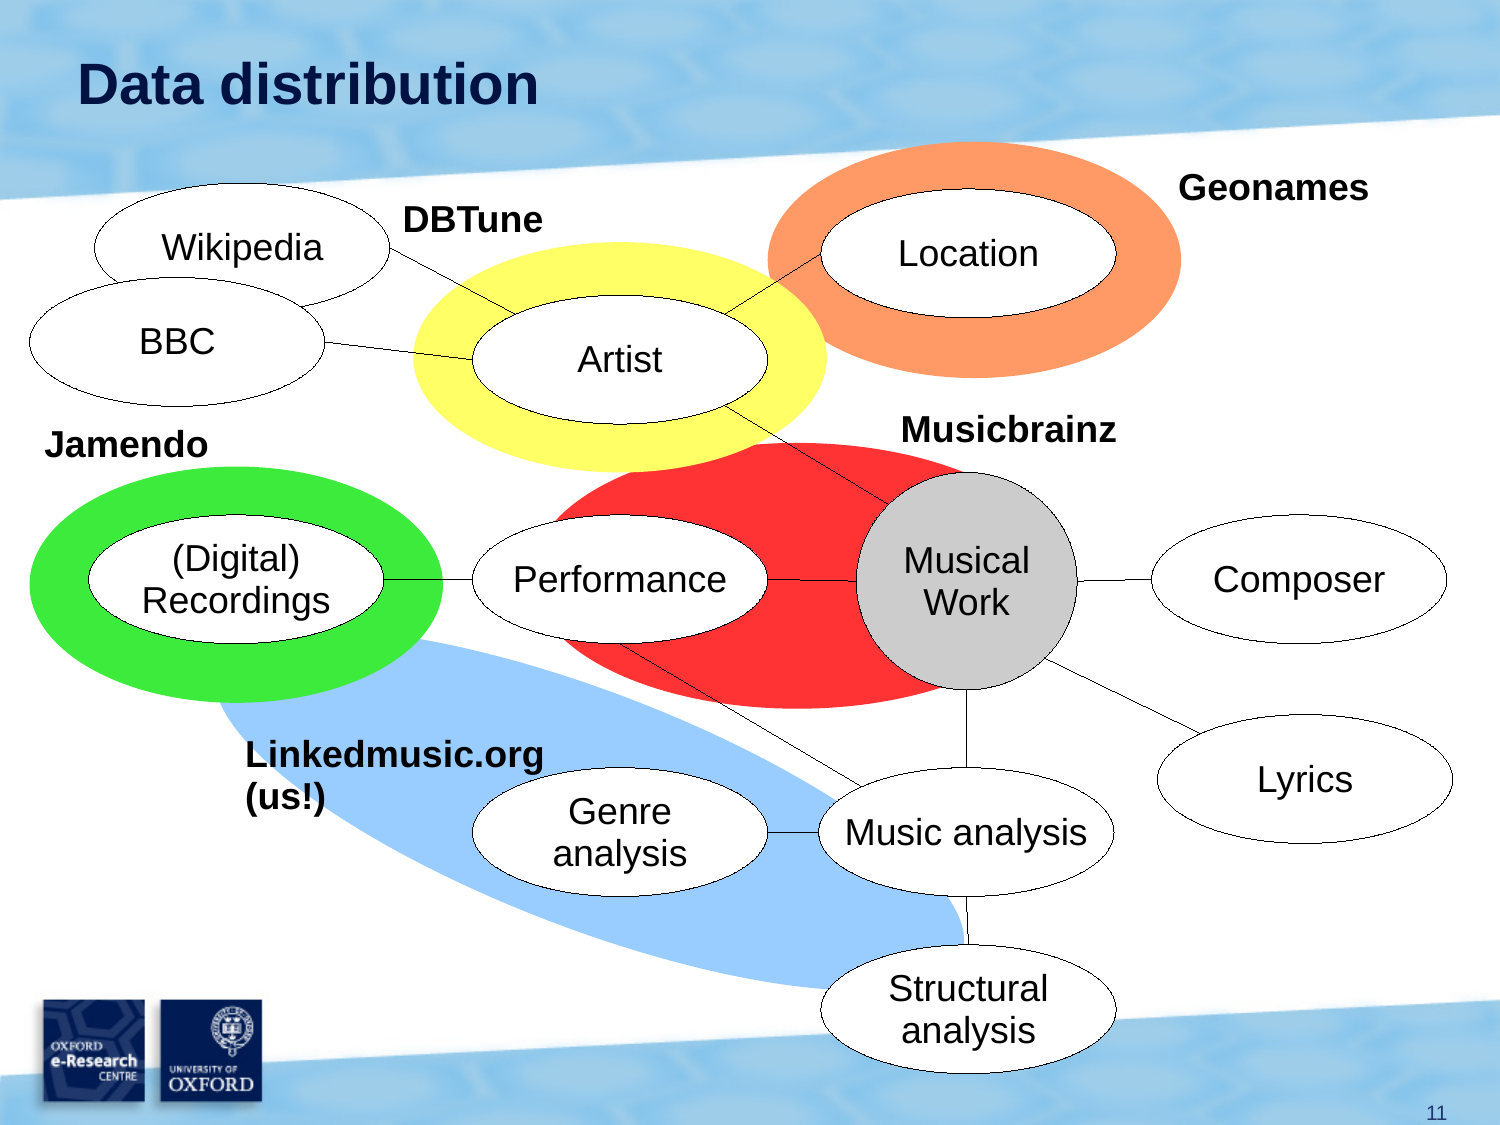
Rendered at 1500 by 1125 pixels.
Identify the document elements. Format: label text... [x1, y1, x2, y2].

text_box Wikipedia [94, 183, 390, 307]
text_box Musical Work [856, 472, 1078, 690]
text_box Composer [1151, 514, 1447, 644]
text_box Musicbrainz [885, 401, 1132, 459]
text_box Jamendo [29, 415, 224, 473]
text_box DBTune [387, 191, 562, 249]
text_box [29, 466, 837, 832]
text_box Genre analysis [472, 767, 768, 897]
text_box [353, 826, 965, 990]
title Data distribution [62, 24, 1409, 138]
text_box (Digital) Recordings [88, 514, 384, 644]
text_box Linkedmusic.org (us!) [230, 726, 560, 826]
text_box Music analysis [818, 767, 1115, 897]
text_box BBC [29, 277, 325, 407]
text_box Structural analysis [820, 944, 1117, 1074]
text_box Performance [472, 514, 768, 644]
text_box Lyrics [1157, 714, 1453, 844]
text_box Artist [472, 295, 768, 425]
text_box Geonames [1163, 159, 1385, 217]
text_box Location [820, 188, 1117, 318]
text_box [413, 141, 1182, 709]
picture [0, 0, 1500, 213]
picture [0, 944, 1500, 1125]
